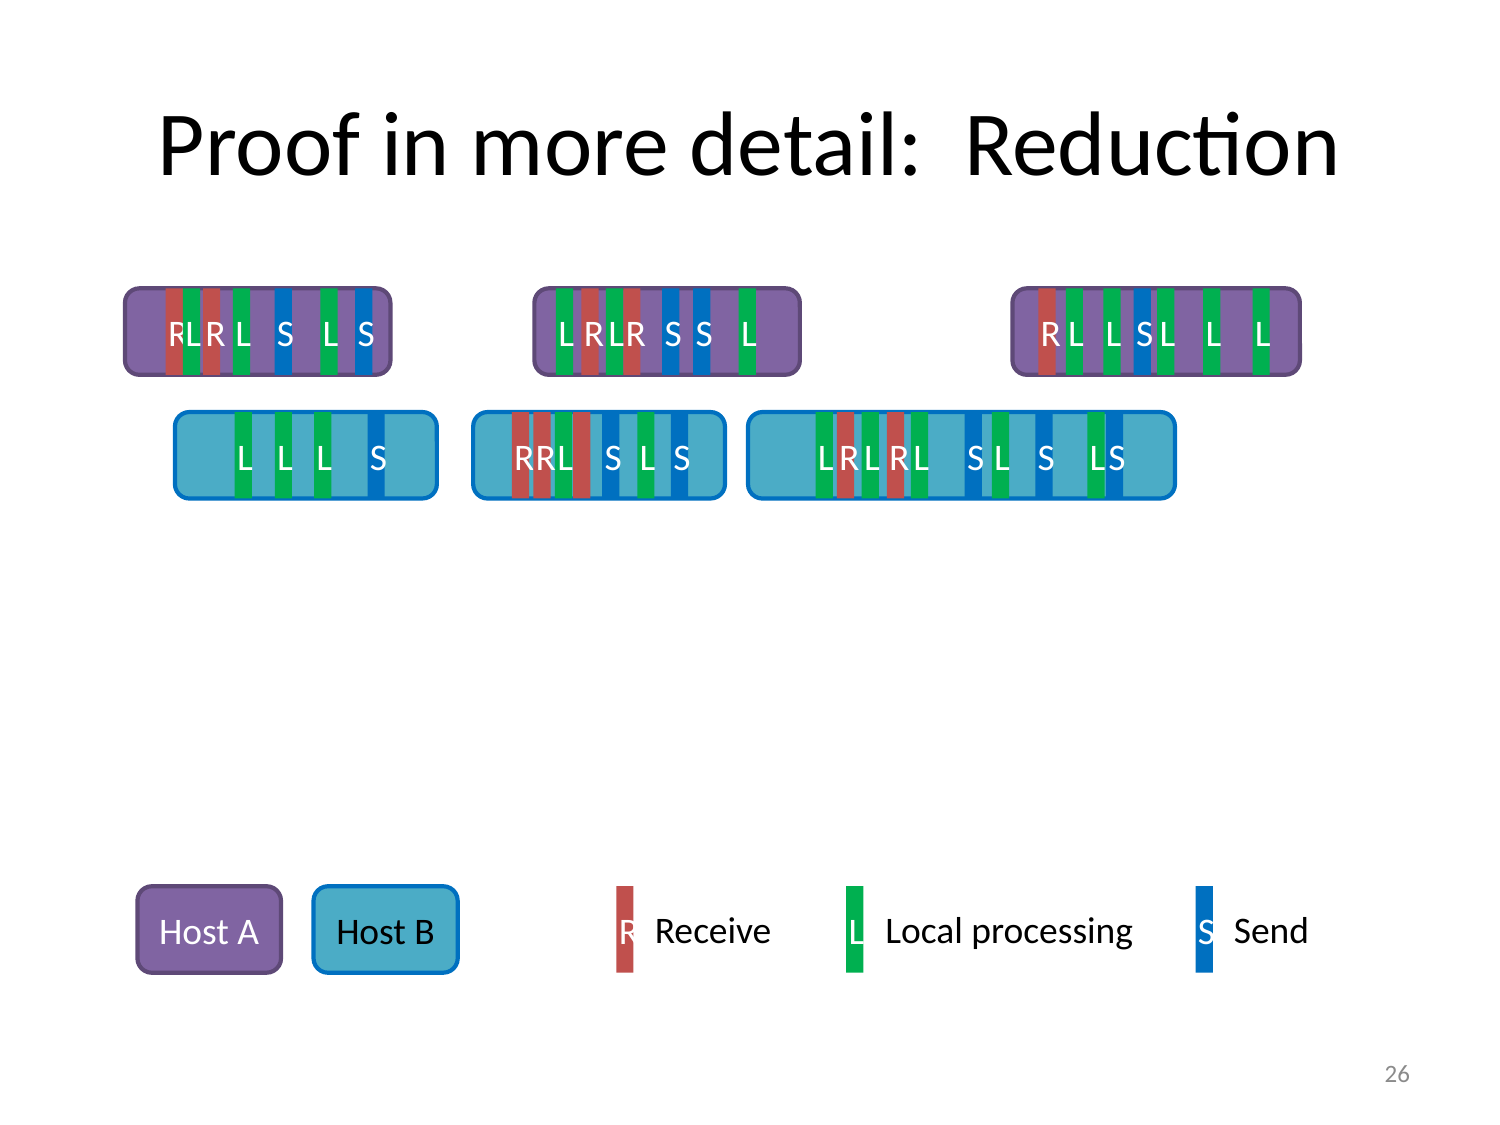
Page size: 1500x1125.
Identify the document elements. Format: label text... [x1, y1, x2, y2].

text_box R [511, 412, 530, 499]
text_box [747, 412, 815, 499]
text_box S [693, 288, 711, 375]
text_box S [1035, 412, 1053, 499]
slide_number <number> [1074, 1042, 1425, 1103]
text_box S [274, 288, 292, 375]
text_box R [1046, 325, 1054, 334]
text_box S [964, 412, 982, 499]
text_box R [211, 325, 219, 334]
text_box [599, 288, 605, 375]
text_box S [602, 412, 620, 499]
text_box [1270, 288, 1300, 375]
text_box R [165, 288, 182, 375]
text_box R [886, 412, 905, 499]
text_box [292, 412, 314, 499]
text_box R [581, 288, 599, 375]
text_box Host B [313, 886, 458, 973]
text_box [756, 288, 800, 375]
text_box [332, 412, 367, 499]
text_box [689, 412, 726, 499]
text_box L [234, 412, 252, 499]
text_box [373, 288, 391, 375]
text_box [1083, 288, 1103, 375]
text_box L [738, 288, 756, 375]
text_box [641, 288, 662, 375]
text_box L [1203, 288, 1221, 375]
text_box R [624, 923, 632, 932]
text_box R [589, 325, 597, 334]
text_box L [910, 412, 929, 499]
text_box [473, 412, 511, 499]
text_box [711, 288, 738, 375]
text_box R [616, 886, 634, 973]
text_box [574, 288, 581, 375]
text_box S [1141, 324, 1151, 335]
text_box L [182, 288, 201, 375]
text_box [879, 412, 886, 499]
text_box [1151, 288, 1157, 375]
text_box R [836, 412, 855, 499]
text_box S [355, 288, 373, 375]
text_box L [637, 412, 655, 499]
text_box L [991, 412, 1010, 499]
text_box [385, 412, 437, 499]
text_box [655, 412, 670, 499]
text_box S [1133, 288, 1151, 375]
text_box L [815, 412, 833, 499]
text_box L [605, 288, 624, 375]
text_box [1121, 288, 1133, 375]
text_box L [554, 412, 573, 499]
text_box R [631, 325, 639, 334]
text_box Receive [640, 899, 787, 959]
text_box [1012, 288, 1038, 375]
text_box L [320, 288, 338, 375]
title Proof in more detail: Reduction [75, 45, 1425, 233]
text_box [221, 288, 232, 375]
text_box Host A [137, 886, 282, 973]
text_box [680, 288, 693, 375]
text_box L [274, 412, 292, 499]
text_box S [1105, 412, 1124, 499]
text_box L [1157, 288, 1175, 375]
text_box [1175, 288, 1203, 375]
text_box L [846, 886, 864, 973]
text_box [534, 288, 555, 375]
text_box L [861, 412, 879, 499]
text_box R [174, 325, 182, 334]
text_box [573, 412, 602, 499]
text_box L [232, 288, 251, 375]
text_box L [1087, 412, 1105, 499]
text_box [1124, 412, 1176, 499]
text_box [252, 412, 274, 499]
text_box L [314, 412, 332, 499]
text_box L [1065, 288, 1083, 375]
text_box [338, 288, 355, 375]
text_box L [1252, 288, 1270, 375]
text_box S [1195, 886, 1213, 973]
text_box S [670, 412, 689, 499]
text_box [1053, 412, 1087, 499]
text_box [982, 412, 991, 499]
text_box [905, 412, 910, 499]
text_box R [895, 449, 903, 458]
text_box [1010, 412, 1035, 499]
text_box S [367, 412, 385, 499]
text_box Local processing [870, 899, 1149, 959]
text_box L [555, 288, 574, 375]
text_box [855, 412, 861, 499]
text_box Send [1219, 899, 1325, 959]
text_box [1221, 288, 1252, 375]
text_box S [972, 448, 982, 459]
text_box R [533, 412, 551, 499]
text_box R [541, 449, 549, 458]
text_box [251, 288, 274, 375]
text_box [620, 412, 637, 499]
text_box [292, 288, 320, 375]
text_box [124, 288, 165, 375]
text_box L [1103, 288, 1121, 375]
text_box R [624, 288, 641, 375]
text_box [174, 412, 234, 499]
text_box R [520, 449, 528, 458]
text_box [1056, 288, 1065, 375]
text_box R [203, 288, 221, 375]
text_box [929, 412, 964, 499]
text_box S [662, 288, 680, 375]
text_box R [845, 449, 853, 458]
text_box R [1038, 288, 1056, 375]
